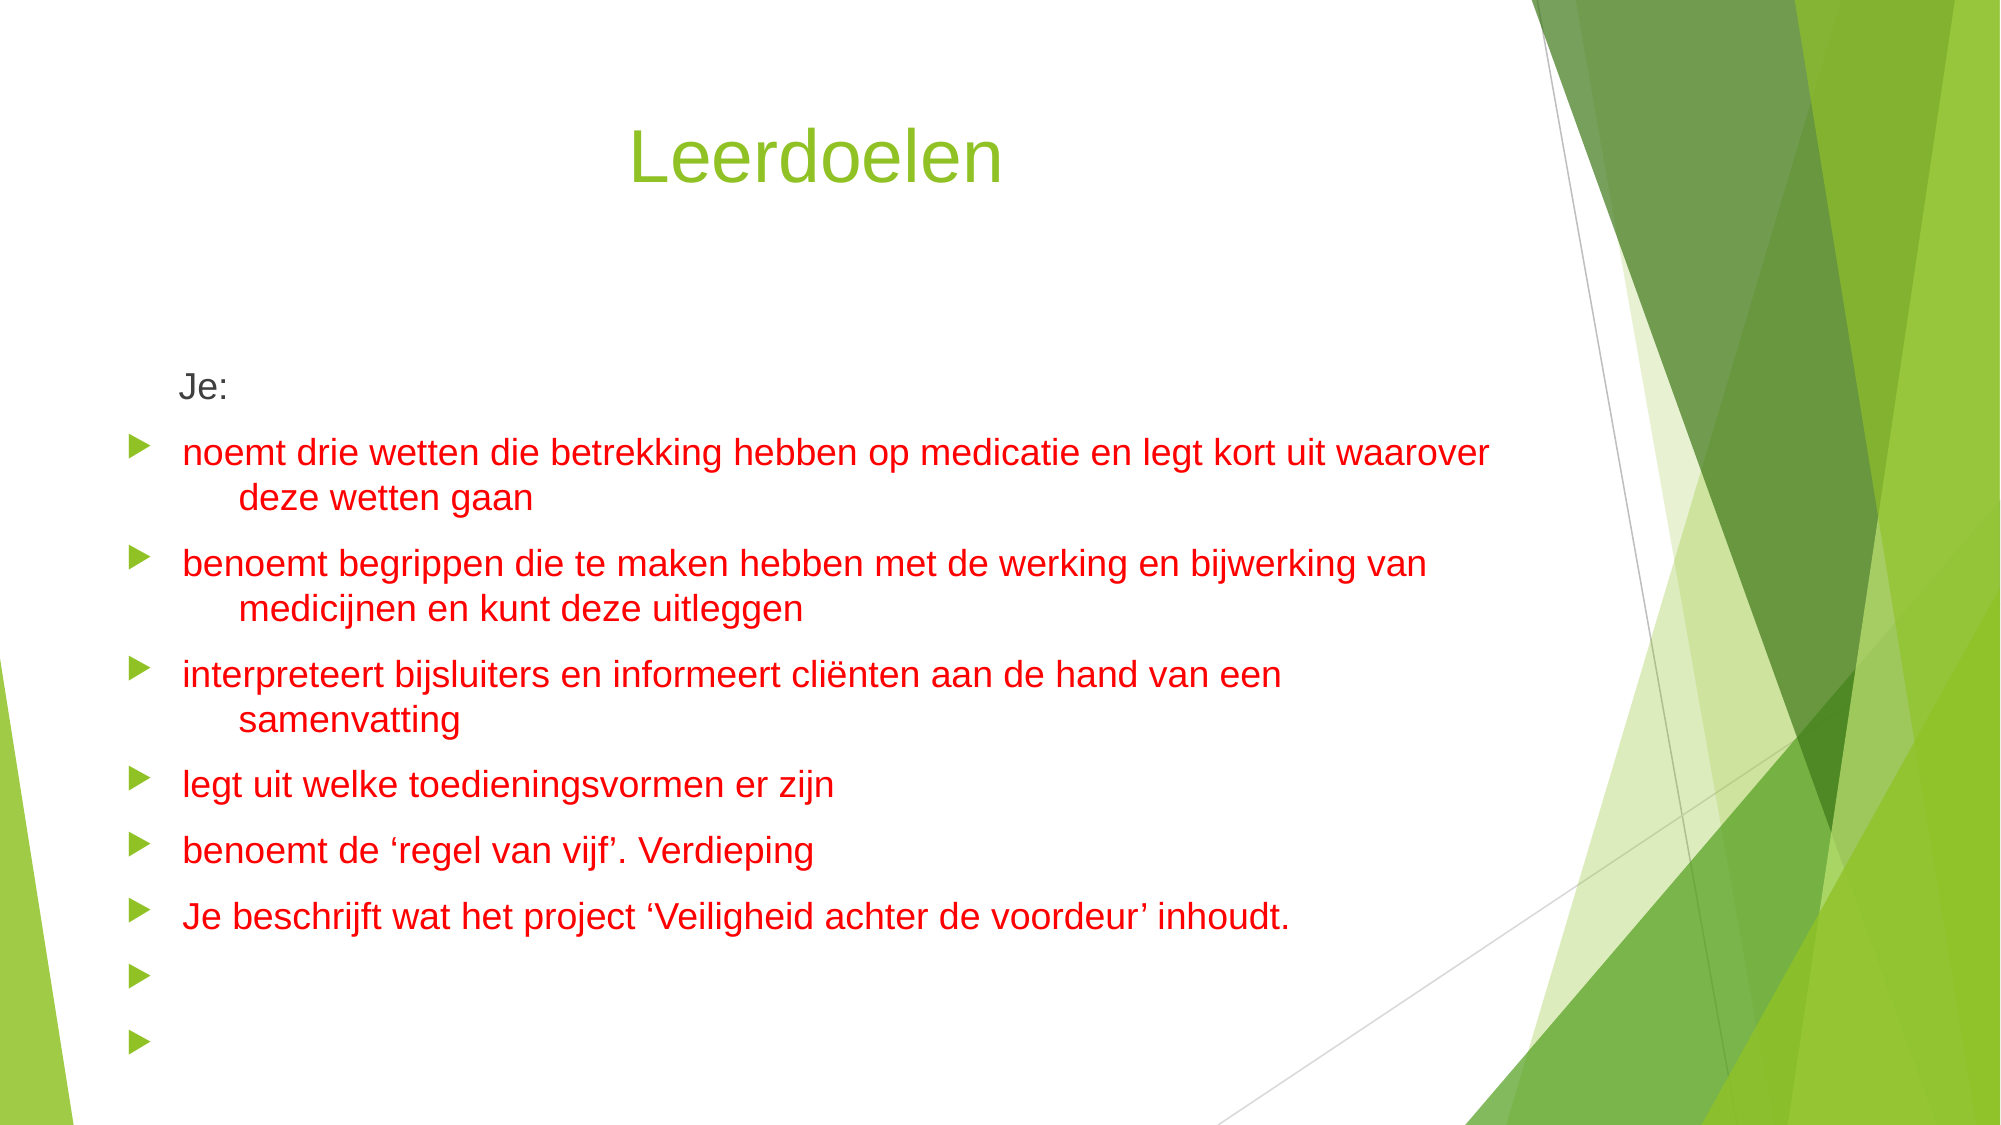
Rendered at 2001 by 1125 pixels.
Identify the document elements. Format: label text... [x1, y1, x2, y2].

title Leerdoelen [111, 99, 1522, 317]
list Je: noemt drie wetten die betrekking hebben op medicatie en legt kort uit waarover deze wetten gaan benoemt begrippen die te maken hebben met de werking en bijwerking van medicijnen en kunt deze uitleggen interpreteert bijsluiters en informeert cliënten aan de hand van een samenvatting legt uit welke toedieningsvormen er zijn benoemt de ‘regel van vijf’. Verdieping Je beschrijft wat het project ‘Veiligheid achter de voordeur’ inhoudt. [111, 354, 1522, 992]
